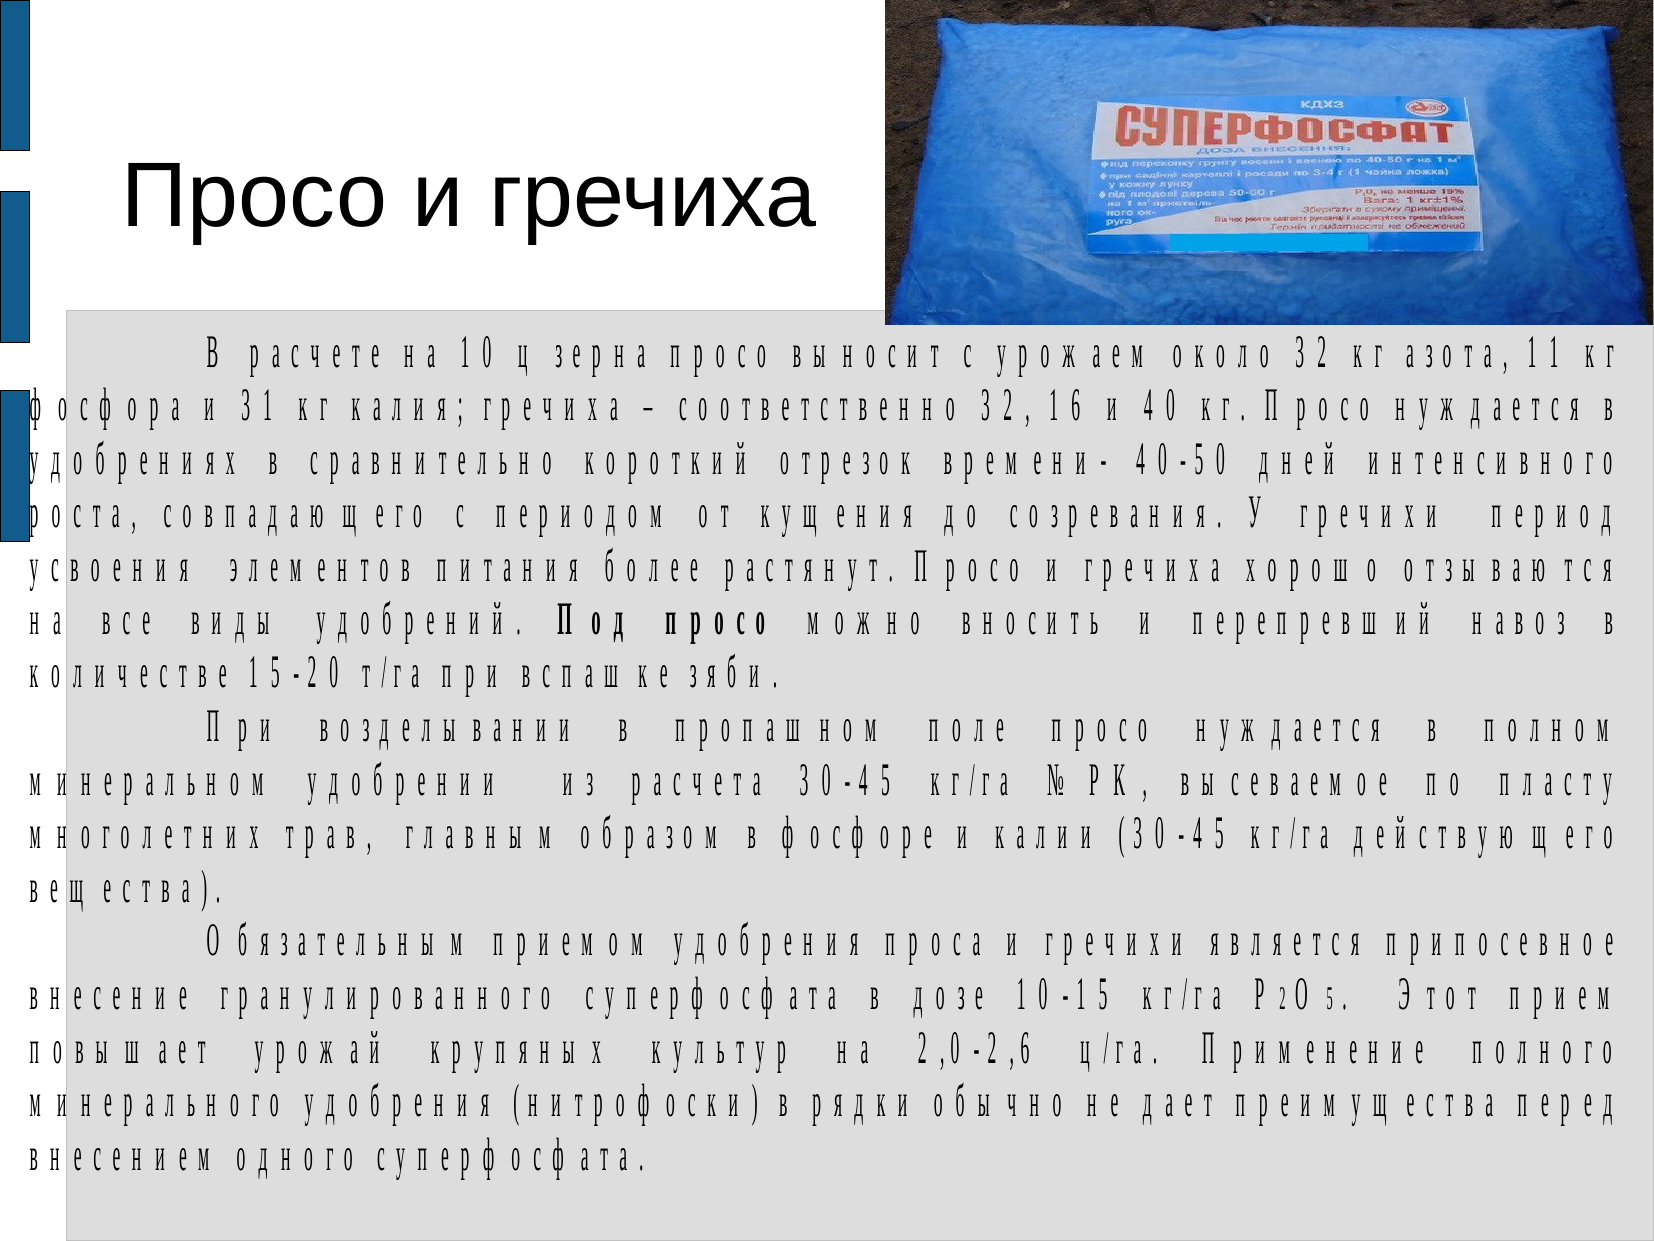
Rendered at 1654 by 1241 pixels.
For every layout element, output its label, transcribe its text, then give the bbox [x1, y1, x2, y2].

title Просо и гречиха [121, 98, 885, 291]
picture [29, 0, 1654, 1182]
